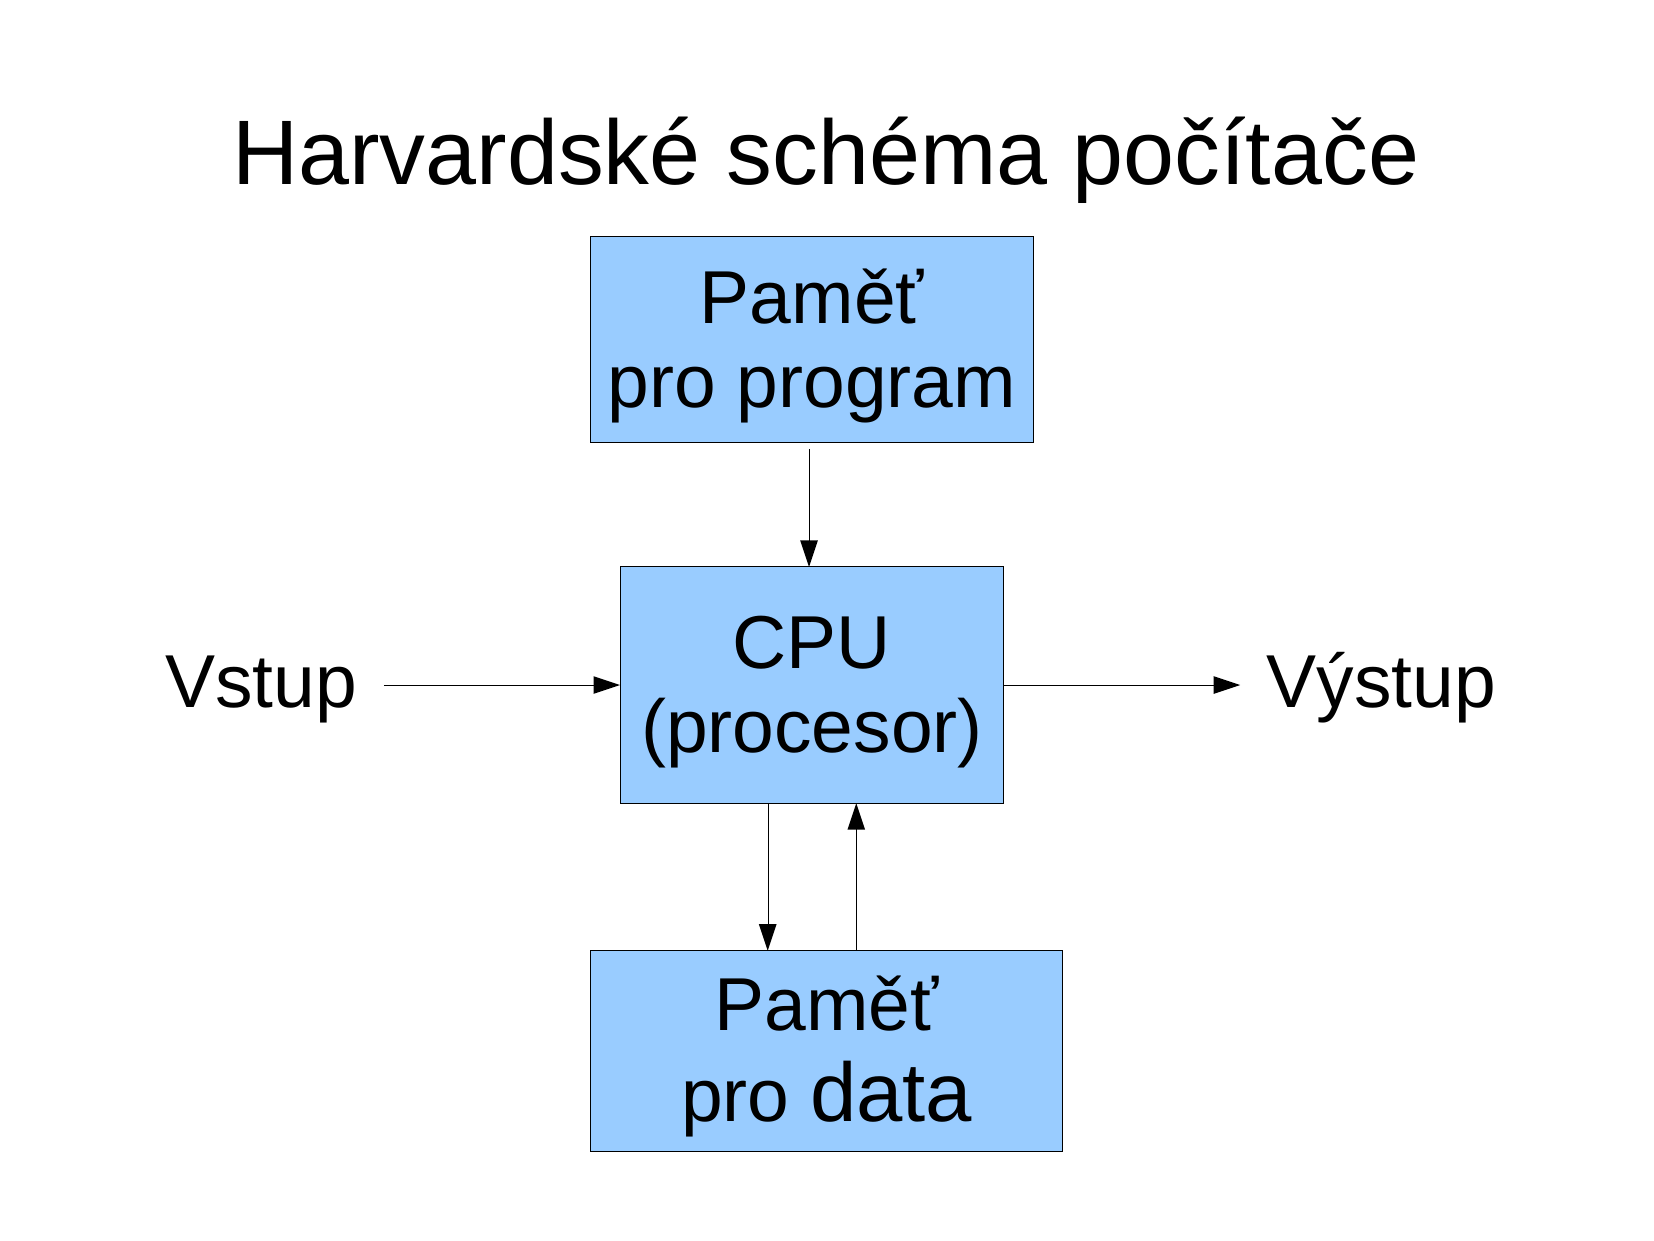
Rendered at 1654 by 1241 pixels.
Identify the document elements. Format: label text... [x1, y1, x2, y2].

text_box Paměť pro data [590, 950, 1063, 1152]
text_box CPU (procesor) [620, 566, 1004, 804]
text_box Výstup [1251, 631, 1511, 731]
title Harvardské schéma počítače [82, 56, 1571, 250]
text_box Vstup [150, 631, 373, 731]
text_box Paměť pro program [590, 236, 1034, 443]
